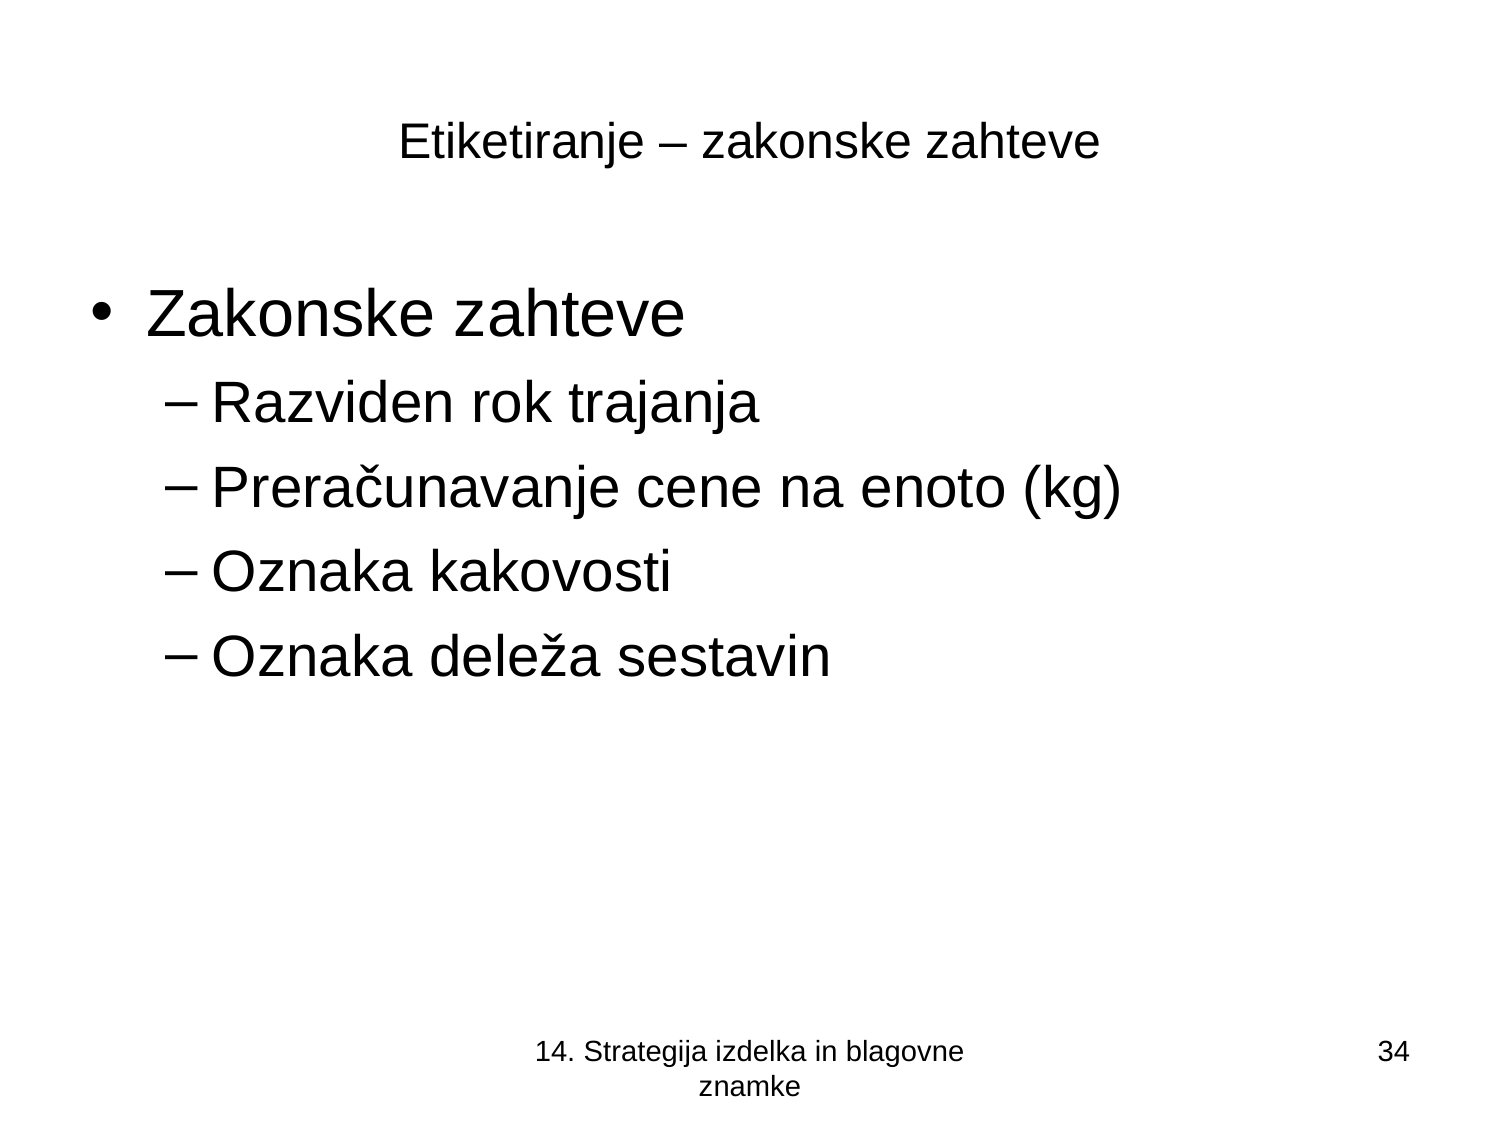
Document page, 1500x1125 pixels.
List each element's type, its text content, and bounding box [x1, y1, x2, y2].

list Zakonske zahteve Razviden rok trajanja Preračunavanje cene na enoto (kg) Oznaka kakovosti Oznaka deleža sestavin [75, 262, 1426, 1006]
title Etiketiranje – zakonske zahteve [75, 45, 1426, 233]
text_box 14. Strategija izdelka in blagovne znamke [512, 1024, 988, 1103]
text_box <number> [1074, 1024, 1426, 1103]
